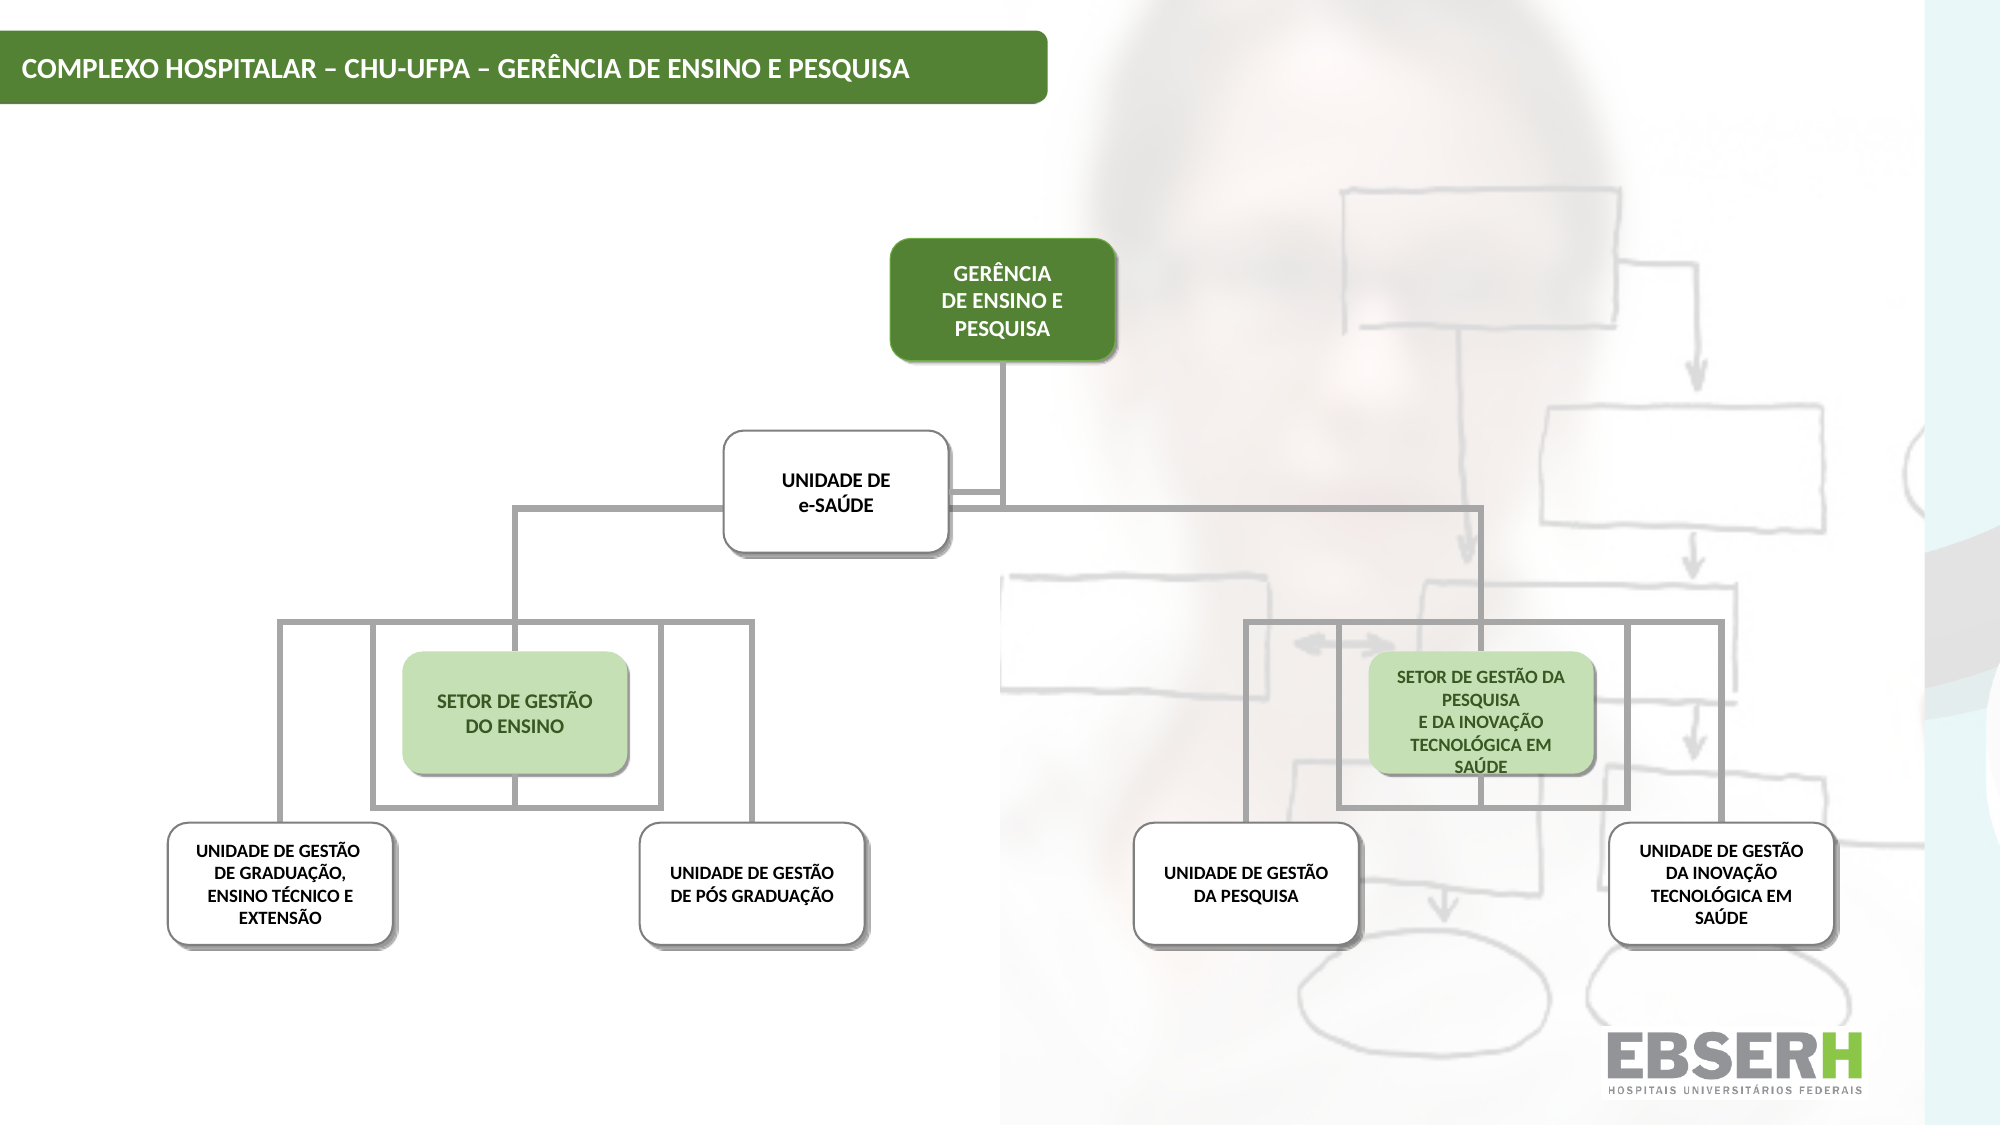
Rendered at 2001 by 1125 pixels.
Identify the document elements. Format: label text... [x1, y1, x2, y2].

text_box GERÊNCIA DE ENSINO E PESQUISA [890, 238, 1116, 361]
text_box COMPLEXO HOSPITALAR – CHU-UFPA – GERÊNCIA DE ENSINO E PESQUISA [0, 30, 1048, 103]
text_box SETOR DE GESTÃO DO ENSINO [402, 651, 628, 774]
text_box UNIDADE DE GESTÃO DA INOVAÇÃO TECNOLÓGICA EM SAÚDE [1609, 822, 1835, 945]
text_box UNIDADE DE GESTÃO DE PÓS GRADUAÇÃO [639, 822, 865, 945]
text_box SETOR DE GESTÃO DA PESQUISA E DA INOVAÇÃO TECNOLÓGICA EM SAÚDE [1368, 651, 1594, 774]
text_box UNIDADE DE e-SAÚDE [723, 430, 949, 553]
text_box UNIDADE DE GESTÃO DE GRADUAÇÃO, ENSINO TÉCNICO E EXTENSÃO [167, 822, 393, 945]
text_box UNIDADE DE GESTÃO DA PESQUISA [1133, 822, 1359, 945]
